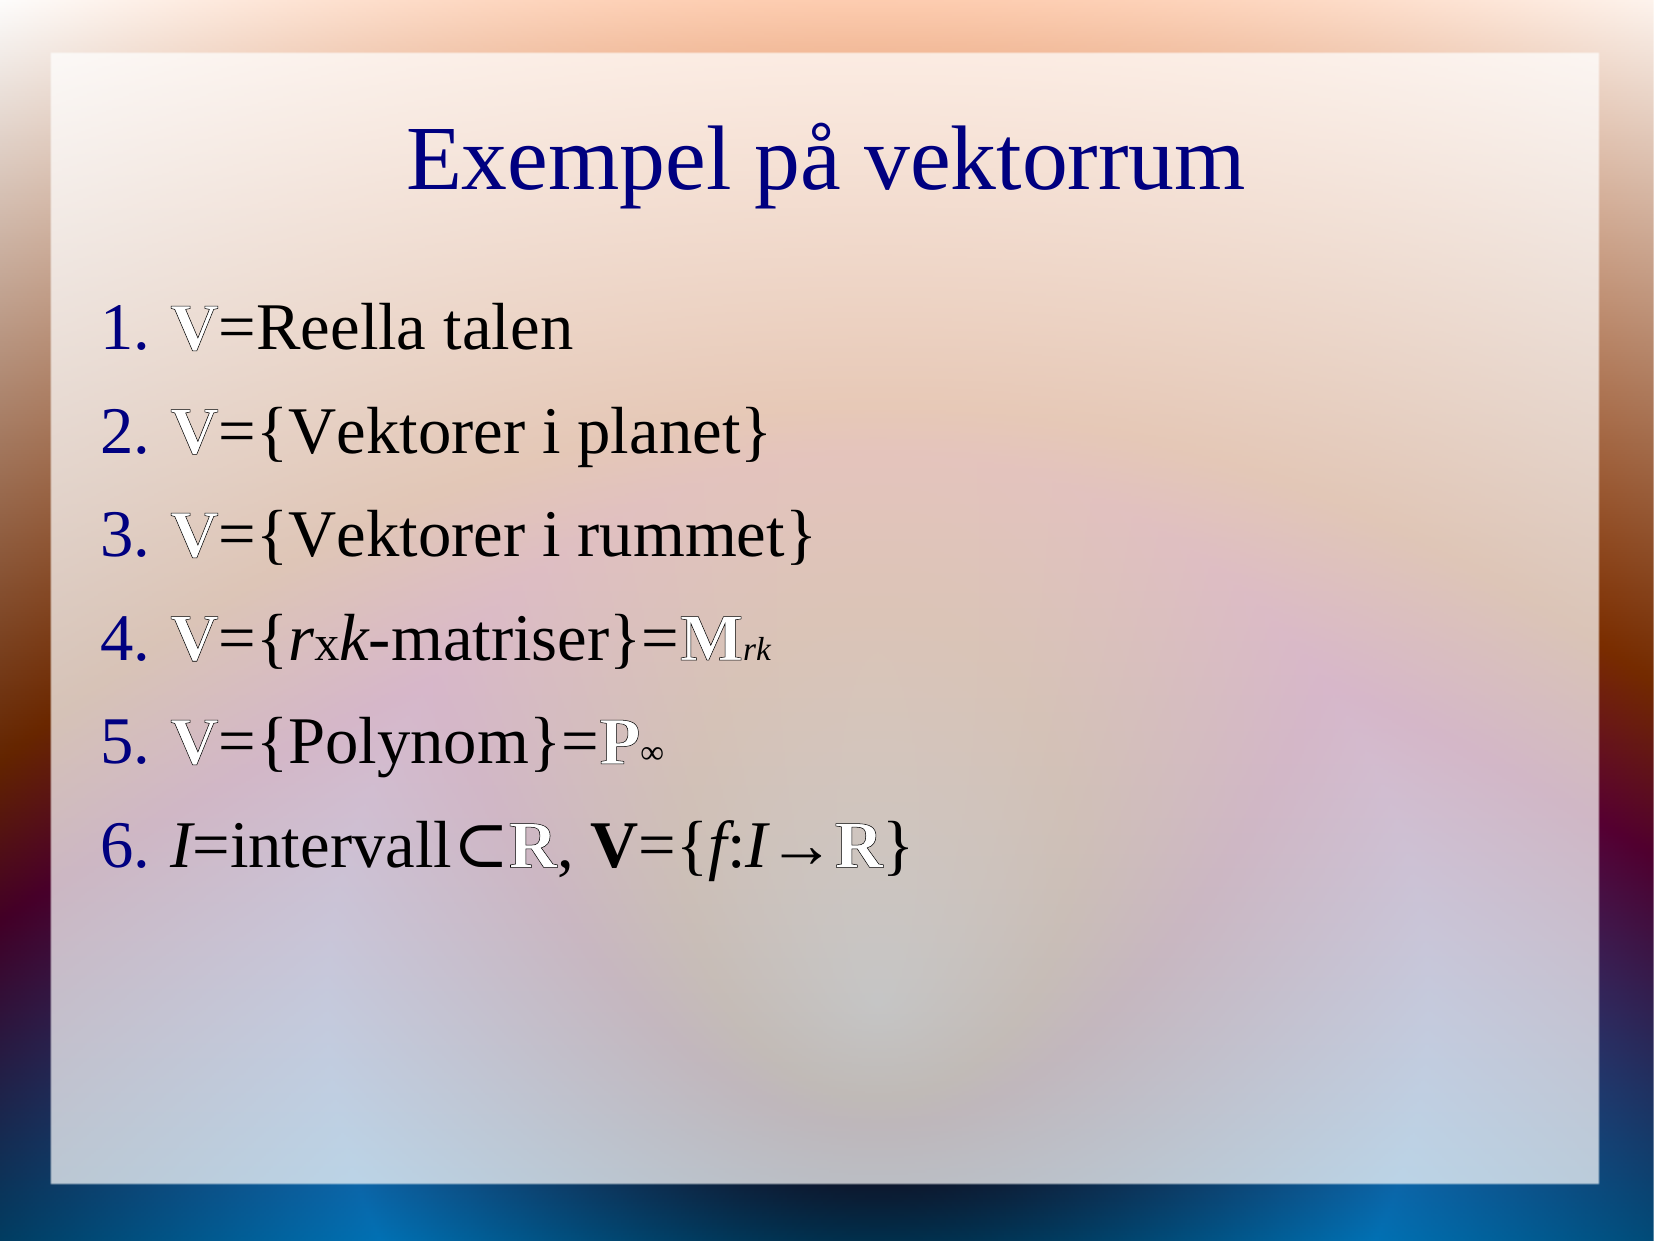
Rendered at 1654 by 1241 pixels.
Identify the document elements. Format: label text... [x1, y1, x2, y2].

list V=Reella talen V={Vektorer i planet} V={Vektorer i rummet} V={rxk-matriser}=Mrk V={Polynom}=P∞ I=intervall⊂R, V={f:I→R} [82, 290, 1571, 1034]
title Exempel på vektorrum [82, 55, 1571, 263]
picture [0, 0, 1654, 1241]
